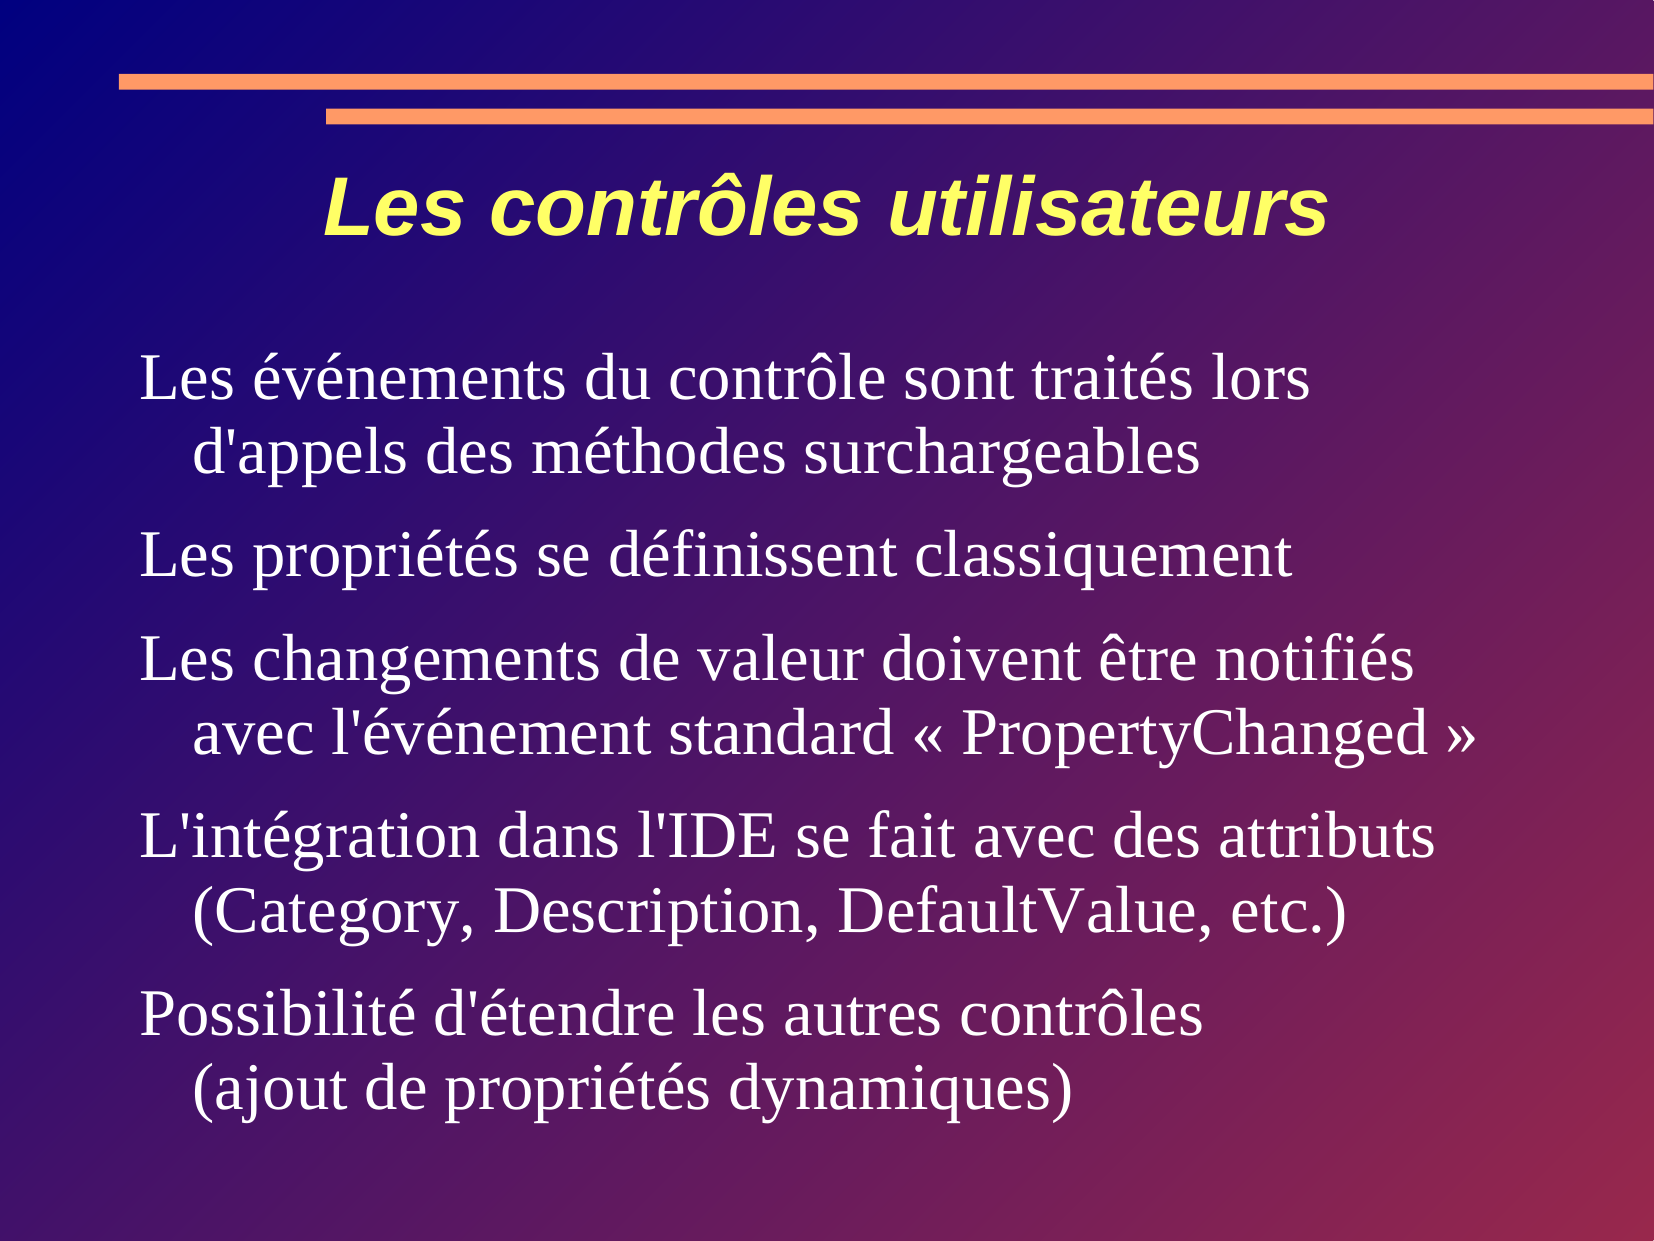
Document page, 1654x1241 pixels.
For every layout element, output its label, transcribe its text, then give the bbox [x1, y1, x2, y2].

title Les contrôles utilisateurs [121, 102, 1534, 311]
list Les événements du contrôle sont traités lors d'appels des méthodes surchargeables Les propriétés se définissent classiquement Les changements de valeur doivent être notifiés avec l'événement standard « PropertyChanged » L'intégration dans l'IDE se fait avec des attributs (Category, Description, DefaultValue, etc.) Possibilité d'étendre les autres contrôles (ajout de propriétés dynamiques) [121, 339, 1534, 1125]
